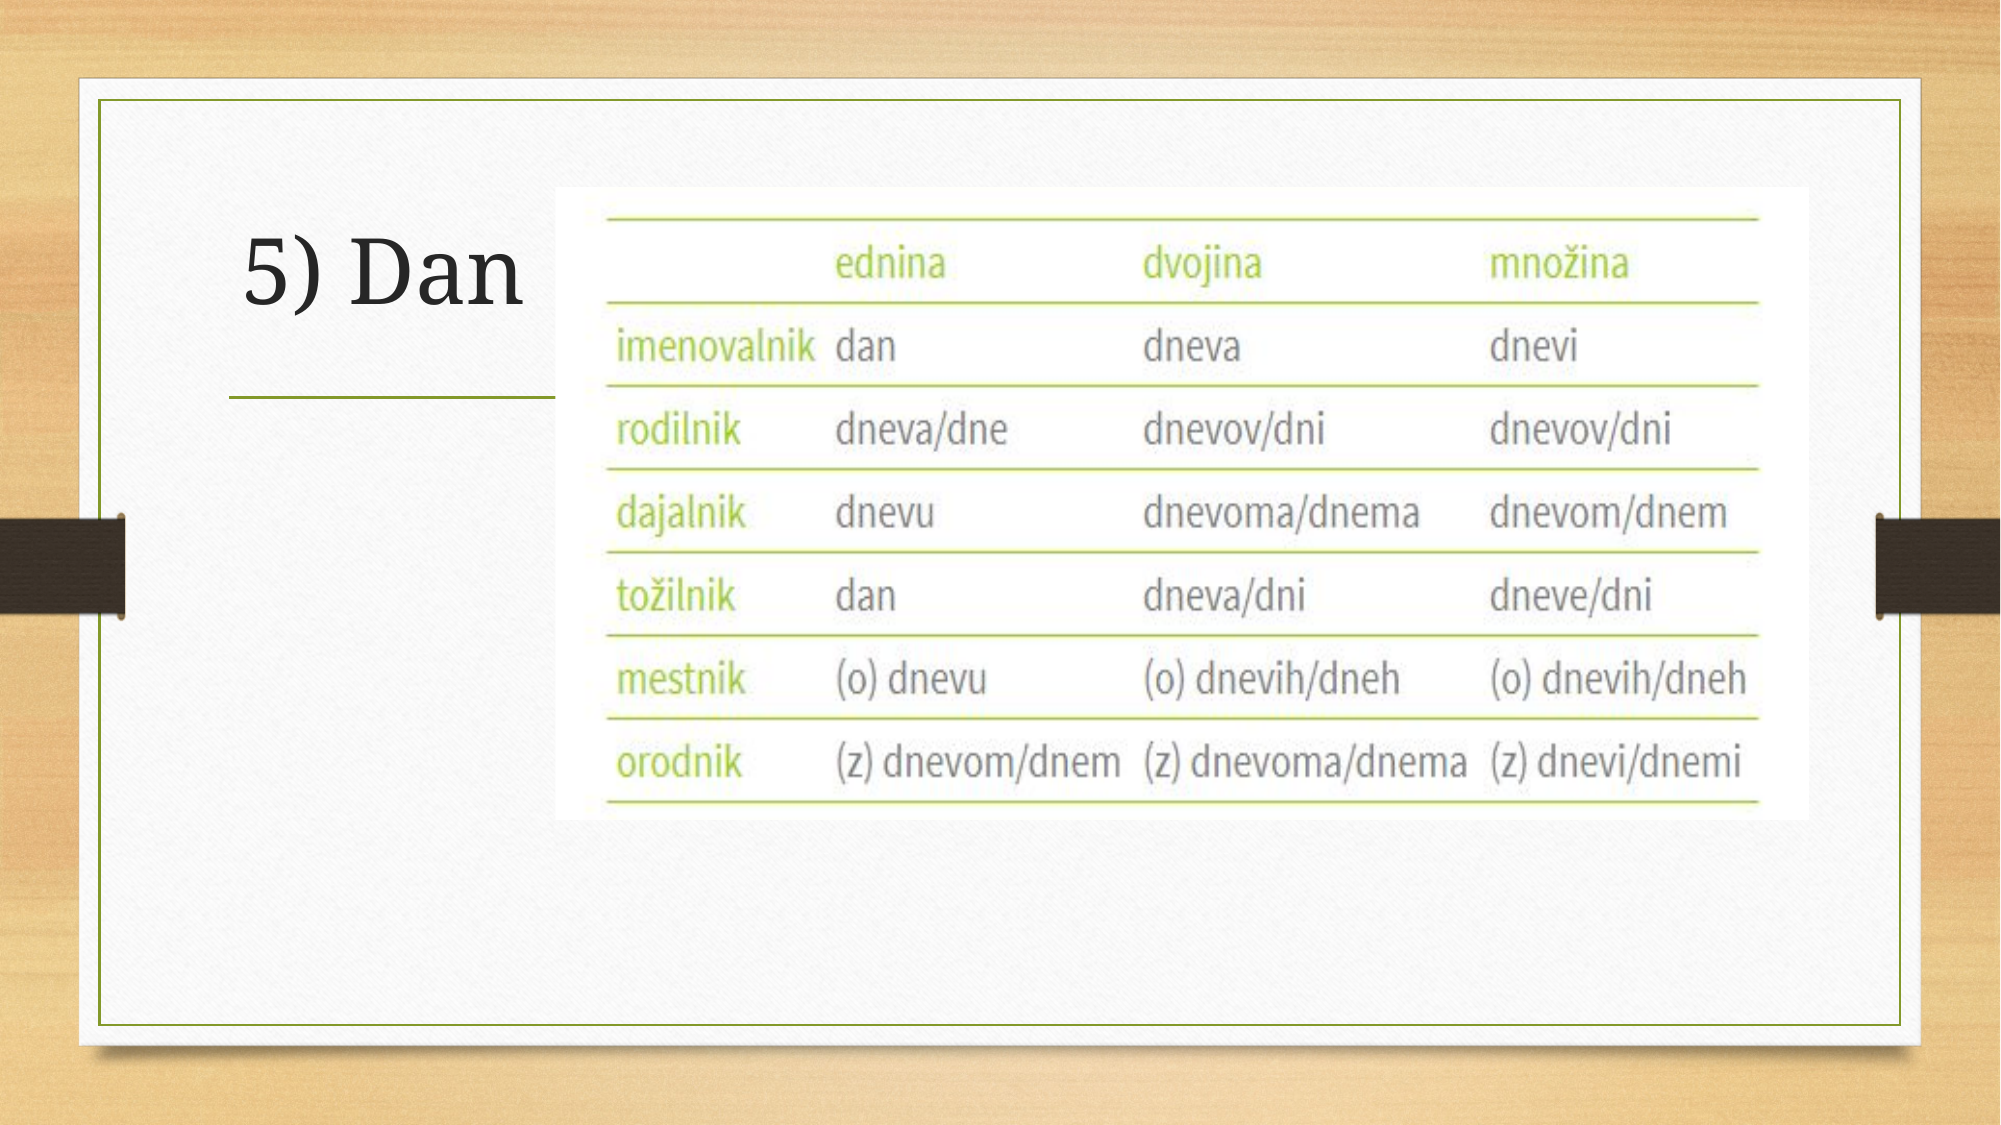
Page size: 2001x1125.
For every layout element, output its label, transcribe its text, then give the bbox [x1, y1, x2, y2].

title 5) Dan [212, 161, 556, 376]
picture [555, 187, 1809, 820]
